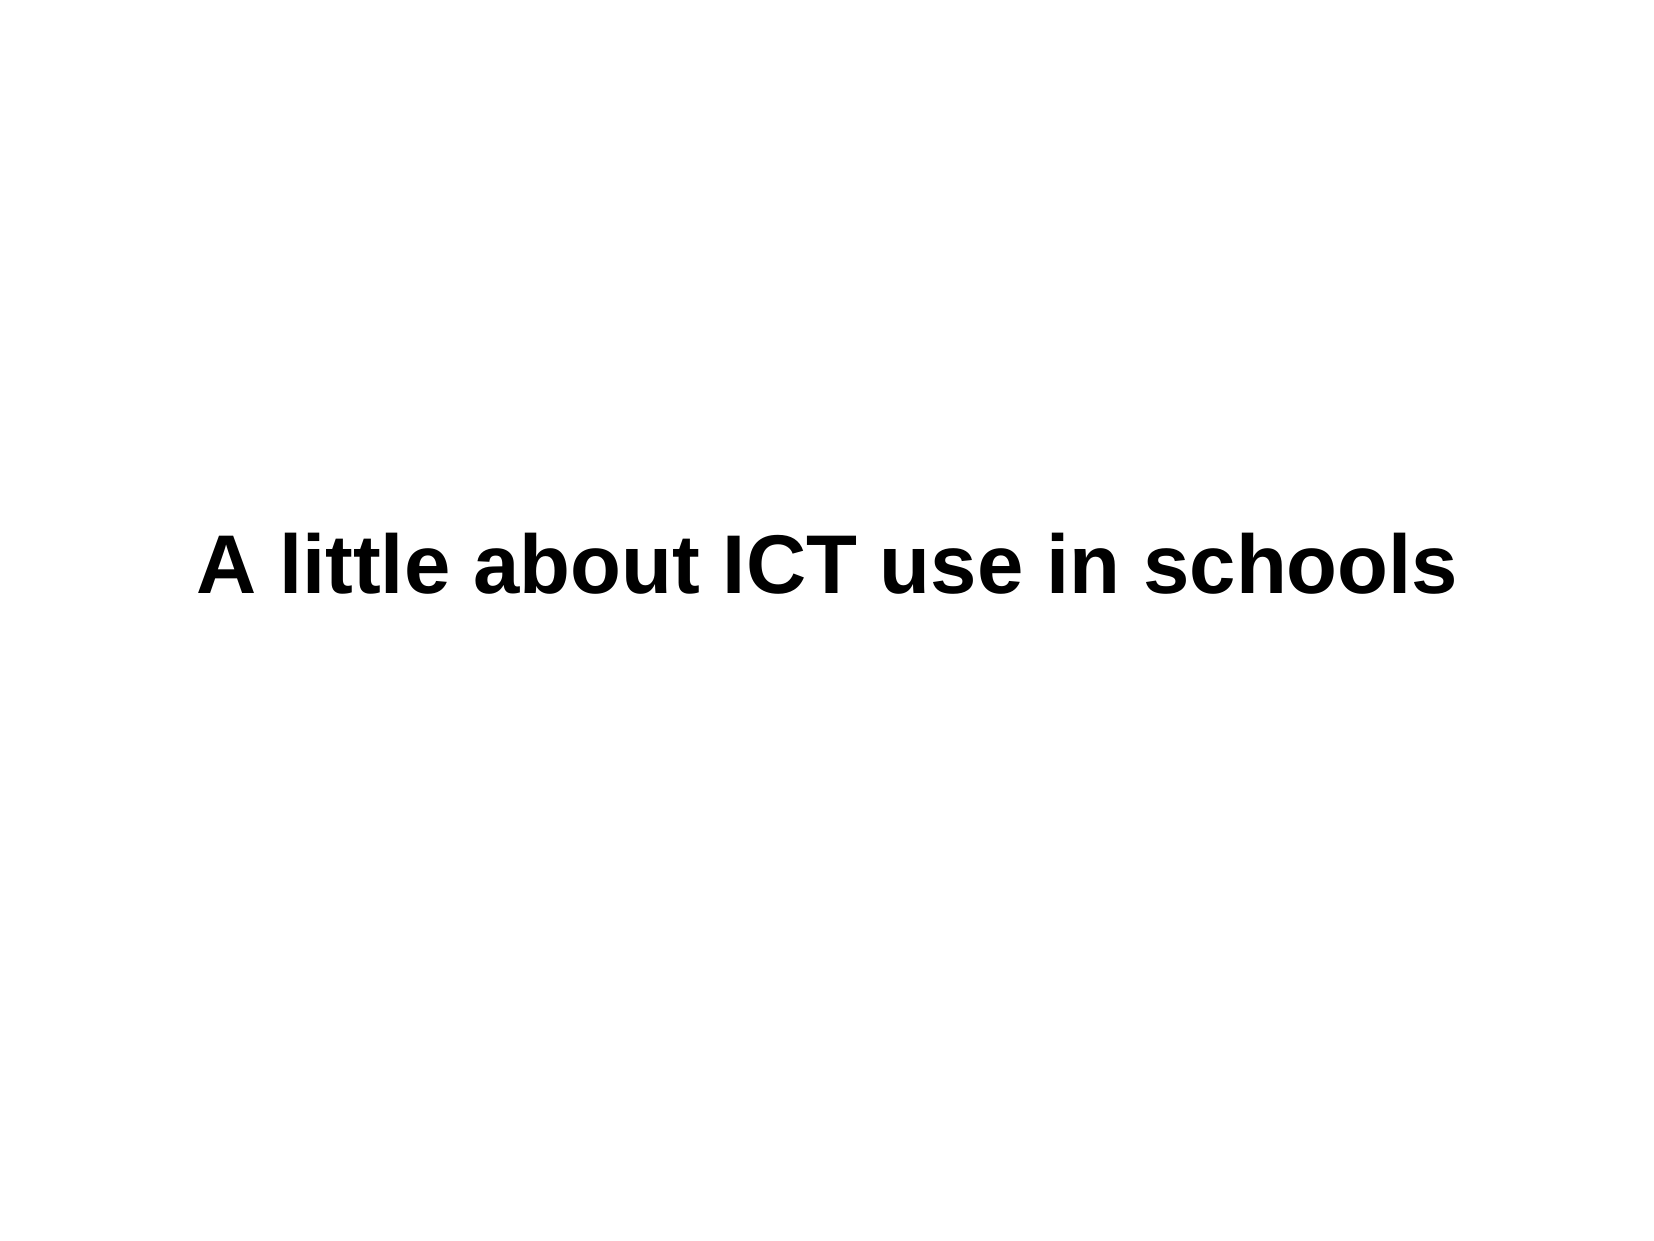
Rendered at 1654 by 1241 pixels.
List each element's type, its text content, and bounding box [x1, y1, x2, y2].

title A little about ICT use in schools [121, 441, 1534, 693]
